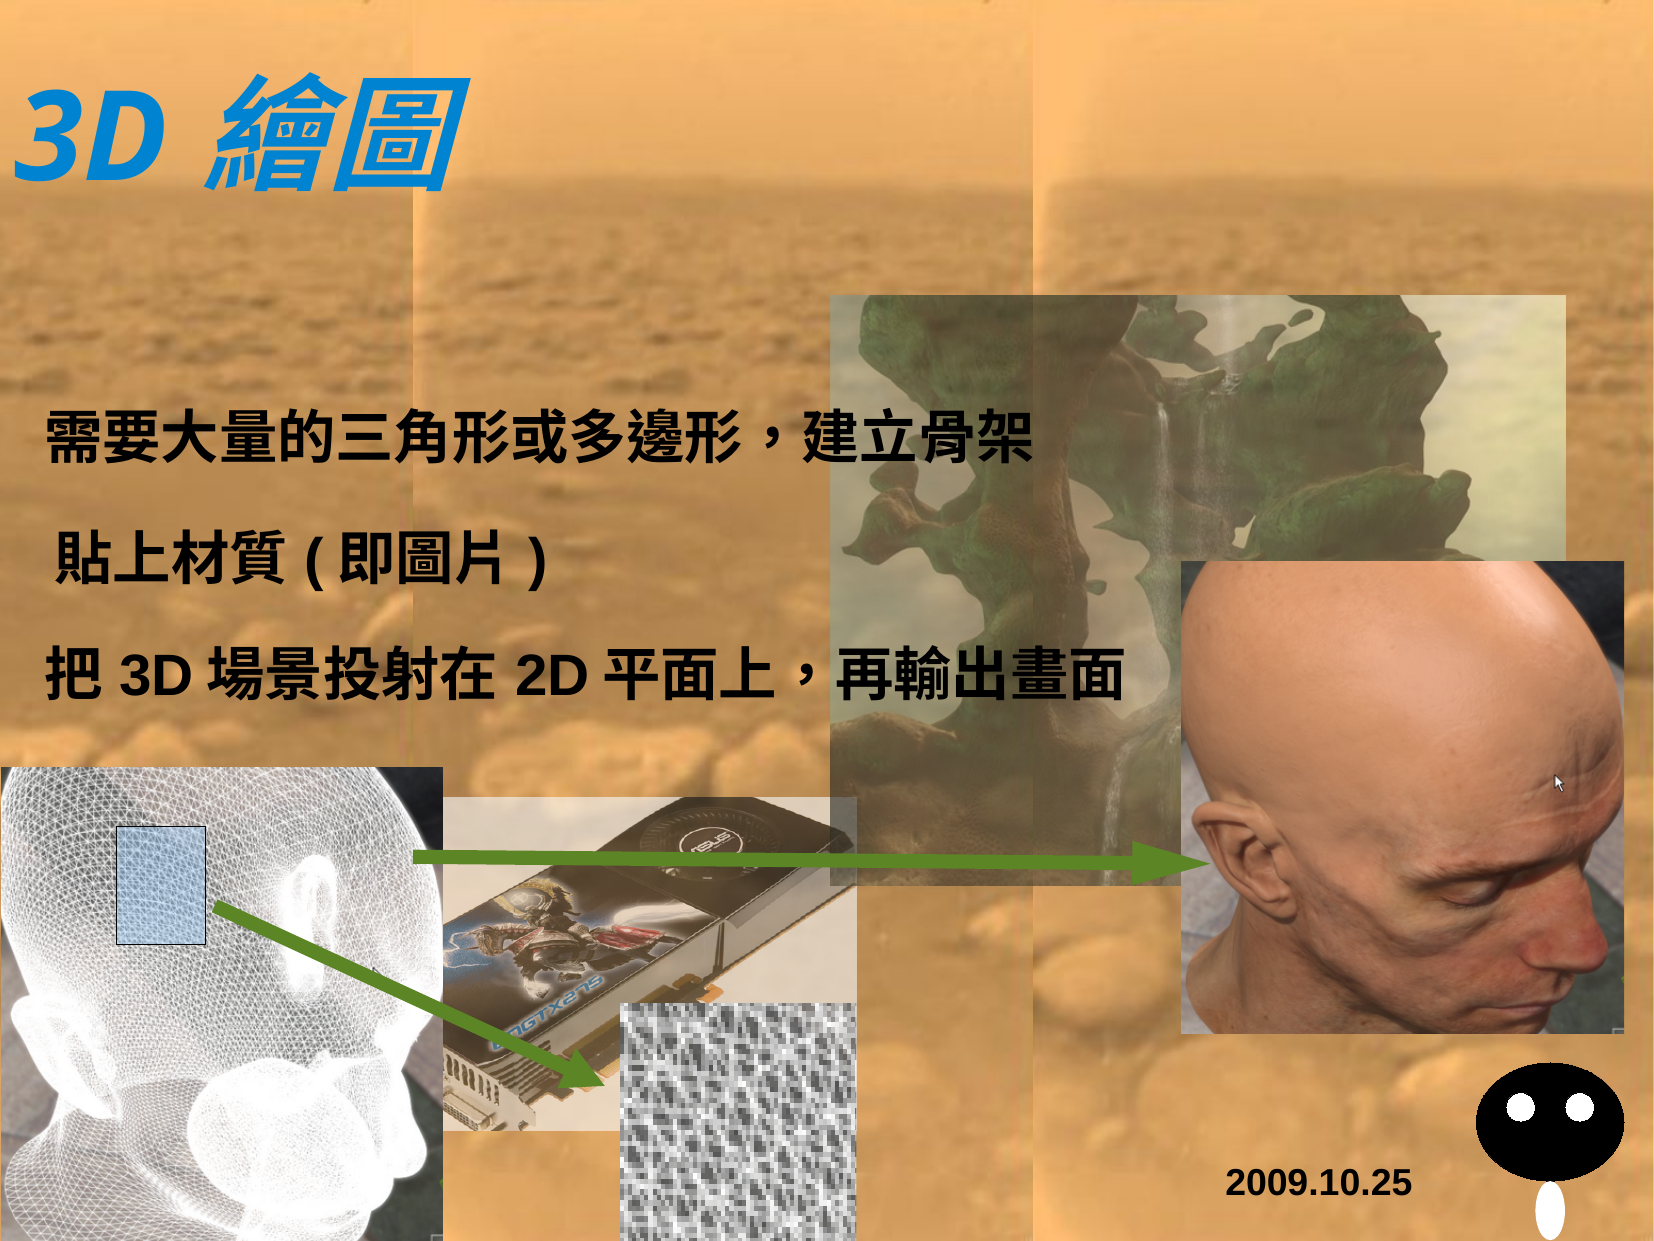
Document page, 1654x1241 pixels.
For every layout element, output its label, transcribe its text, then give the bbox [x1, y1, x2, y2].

text_box [412, 840, 1211, 886]
picture [0, 0, 1654, 1241]
text_box [211, 899, 605, 1089]
text_box 把3D場景投射在2D平面上，再輸出畫面 [29, 620, 1181, 857]
text_box 3D繪圖 [0, 28, 650, 199]
text_box [116, 857, 206, 945]
text_box 需要大量的三角形或多邊形，建立骨架 [29, 383, 1300, 539]
text_box 貼上材質(即圖片) [39, 504, 562, 591]
